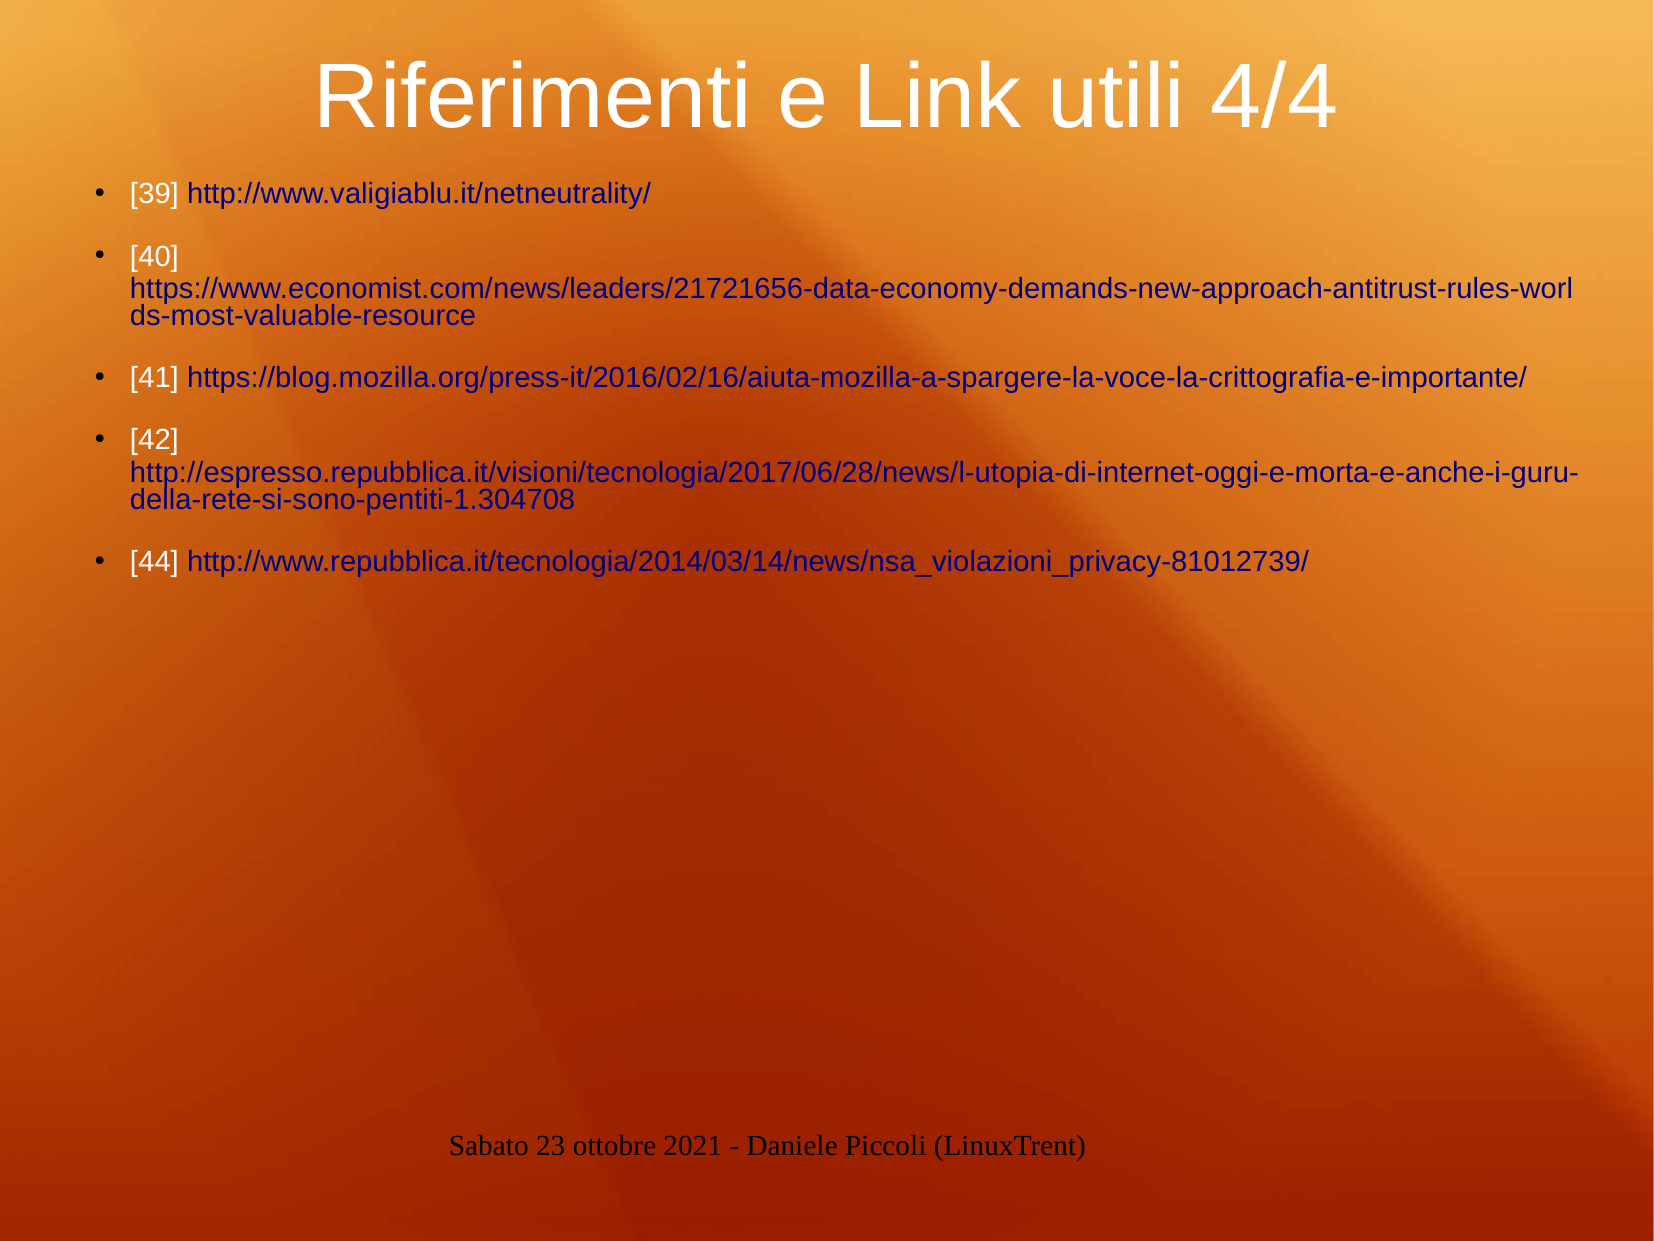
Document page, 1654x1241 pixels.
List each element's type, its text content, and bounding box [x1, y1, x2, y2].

picture [0, 0, 1654, 1241]
title Riferimenti e Link utili 4/4 [82, 25, 1571, 166]
list [39] http://www.valigiablu.it/netneutrality/ [40] https://www.economist.com/news/leaders/21721656-data-economy-demands-new-approach-antitrust-rules-worlds-most-valuable-resource [41] https://blog.mozilla.org/press-it/2016/02/16/aiuta-mozilla-a-spargere-la-voce-la-crittografia-e-importante/ [42] http://espresso.repubblica.it/visioni/tecnologia/2017/06/28/news/l-utopia-di-internet-oggi-e-morta-e-anche-i-guru-della-rete-si-sono-pentiti-1.304708 [44] http://www.repubblica.it/tecnologia/2014/03/14/news/nsa_violazioni_privacy-81012739/ [94, 177, 1583, 897]
